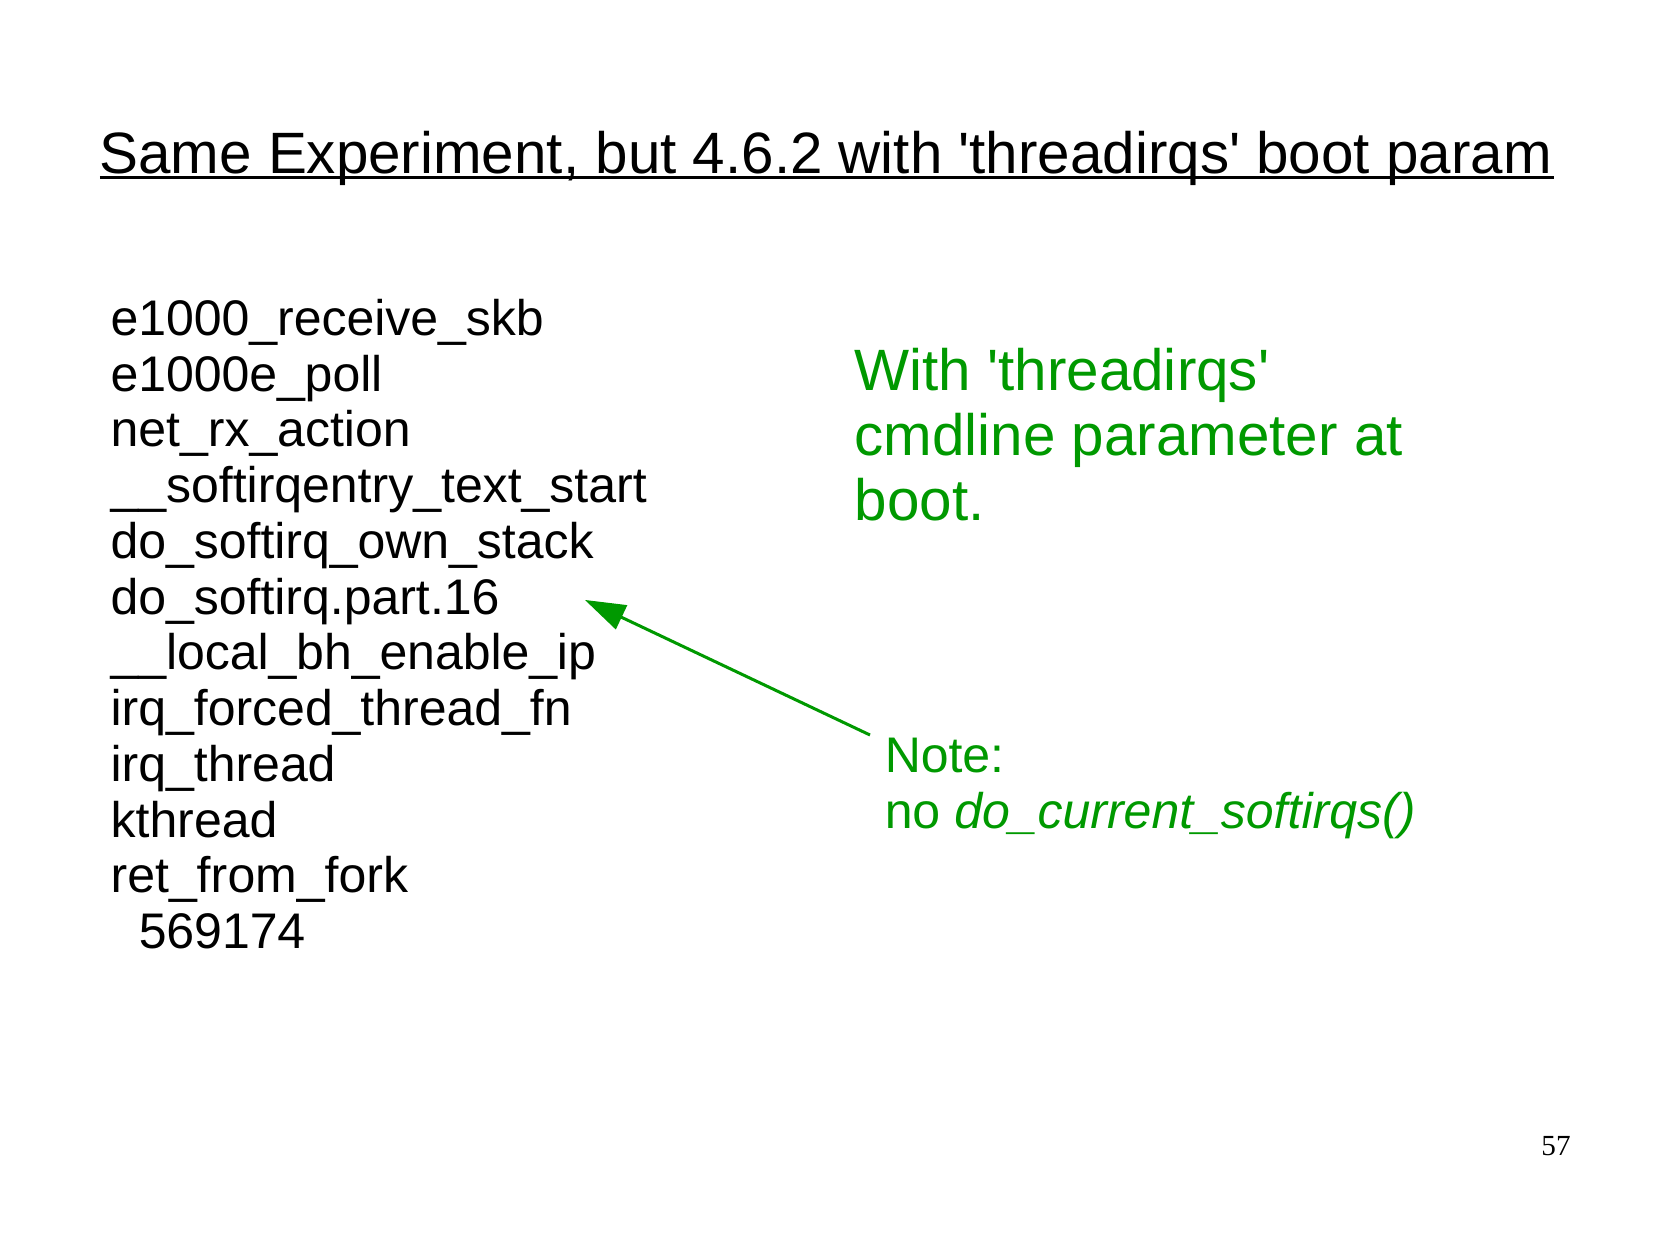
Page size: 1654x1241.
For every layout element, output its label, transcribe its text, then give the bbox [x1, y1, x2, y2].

text_box With 'threadirqs' cmdline parameter at boot. [840, 330, 1501, 541]
list e1000_receive_skb e1000e_poll net_rx_action __softirqentry_text_start do_softirq_own_stack do_softirq.part.16 __local_bh_enable_ip irq_forced_thread_fn irq_thread kthread ret_from_fork 569174 [82, 290, 1571, 1010]
title Same Experiment, but 4.6.2 with 'threadirqs' boot param [82, 49, 1571, 257]
text_box Note: no do_current_softirqs() [870, 720, 1501, 847]
